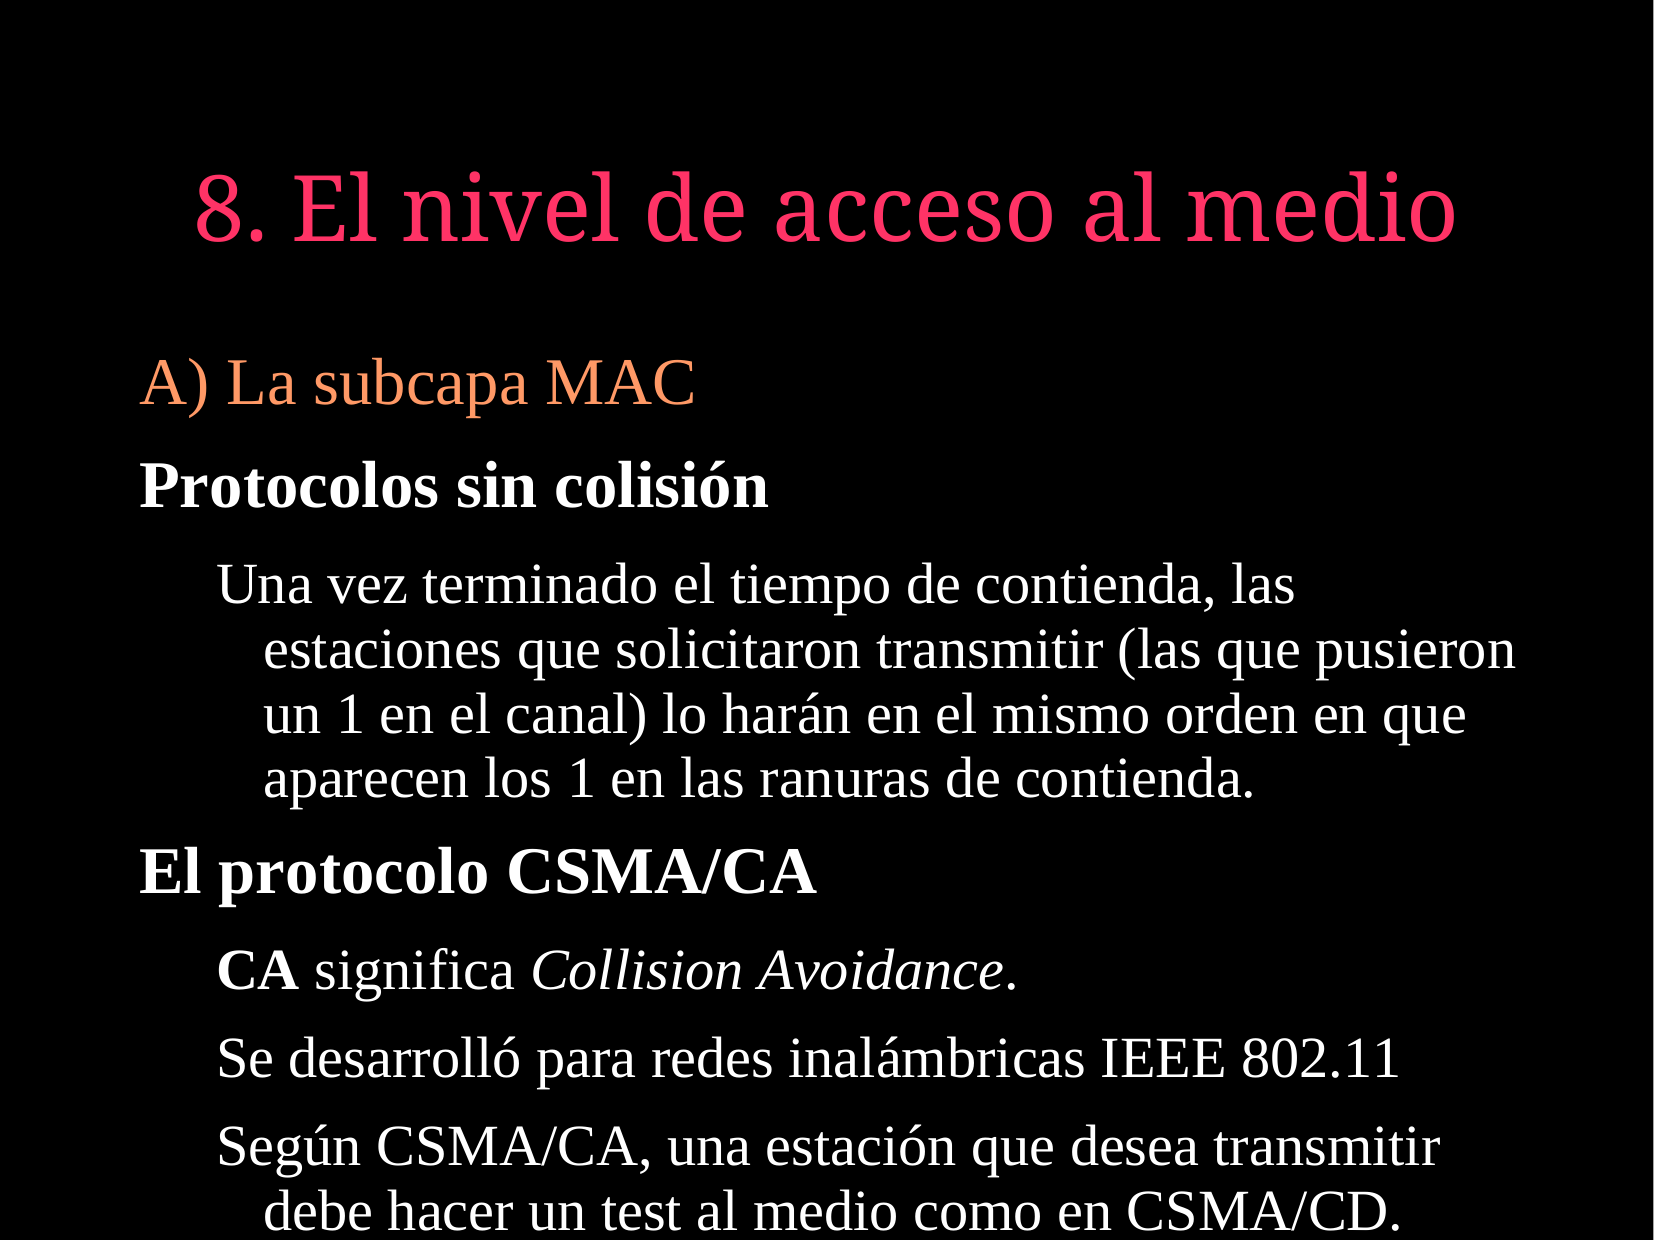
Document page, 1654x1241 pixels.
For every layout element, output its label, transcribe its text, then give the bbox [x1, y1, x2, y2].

list A) La subcapa MAC Protocolos sin colisión Una vez terminado el tiempo de contienda, las estaciones que solicitaron transmitir (las que pusieron un 1 en el canal) lo harán en el mismo orden en que aparecen los 1 en las ranuras de contienda. El protocolo CSMA/CA CA significa Collision Avoidance. Se desarrolló para redes inalámbricas IEEE 802.11 Según CSMA/CA, una estación que desea transmitir debe hacer un test al medio como en CSMA/CD. [121, 344, 1534, 1241]
title 8. El nivel de acceso al medio [121, 102, 1534, 311]
